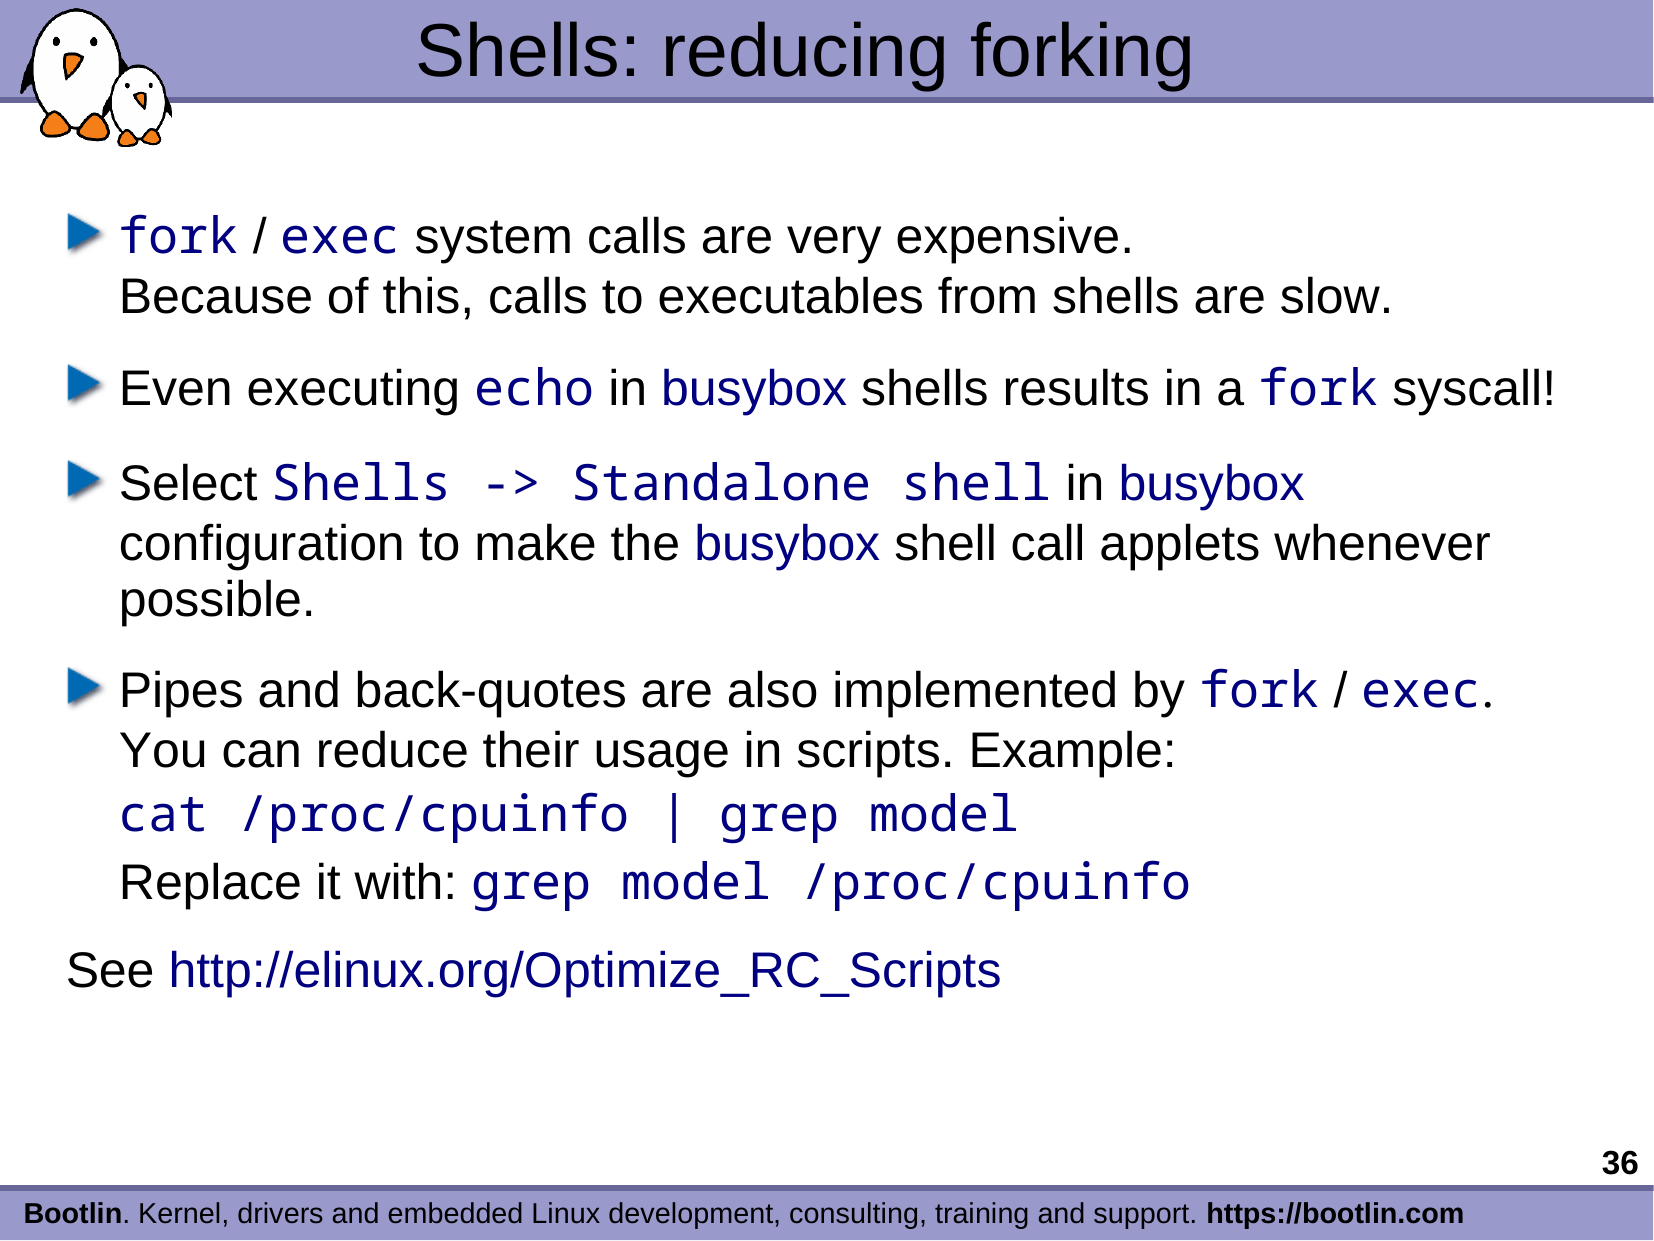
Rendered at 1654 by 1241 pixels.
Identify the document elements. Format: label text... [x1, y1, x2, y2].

list fork / exec system calls are very expensive. Because of this, calls to executables from shells are slow. Even executing echo in busybox shells results in a fork syscall! Select Shells -> Standalone shell in busybox configuration to make the busybox shell call applets whenever possible. Pipes and back-quotes are also implemented by fork / exec. You can reduce their usage in scripts. Example: cat /proc/cpuinfo | grep model Replace it with: grep model /proc/cpuinfo See http://elinux.org/Optimize_RC_Scripts [48, 200, 1576, 1050]
picture [20, 8, 172, 147]
title Shells: reducing forking [60, 0, 1551, 100]
